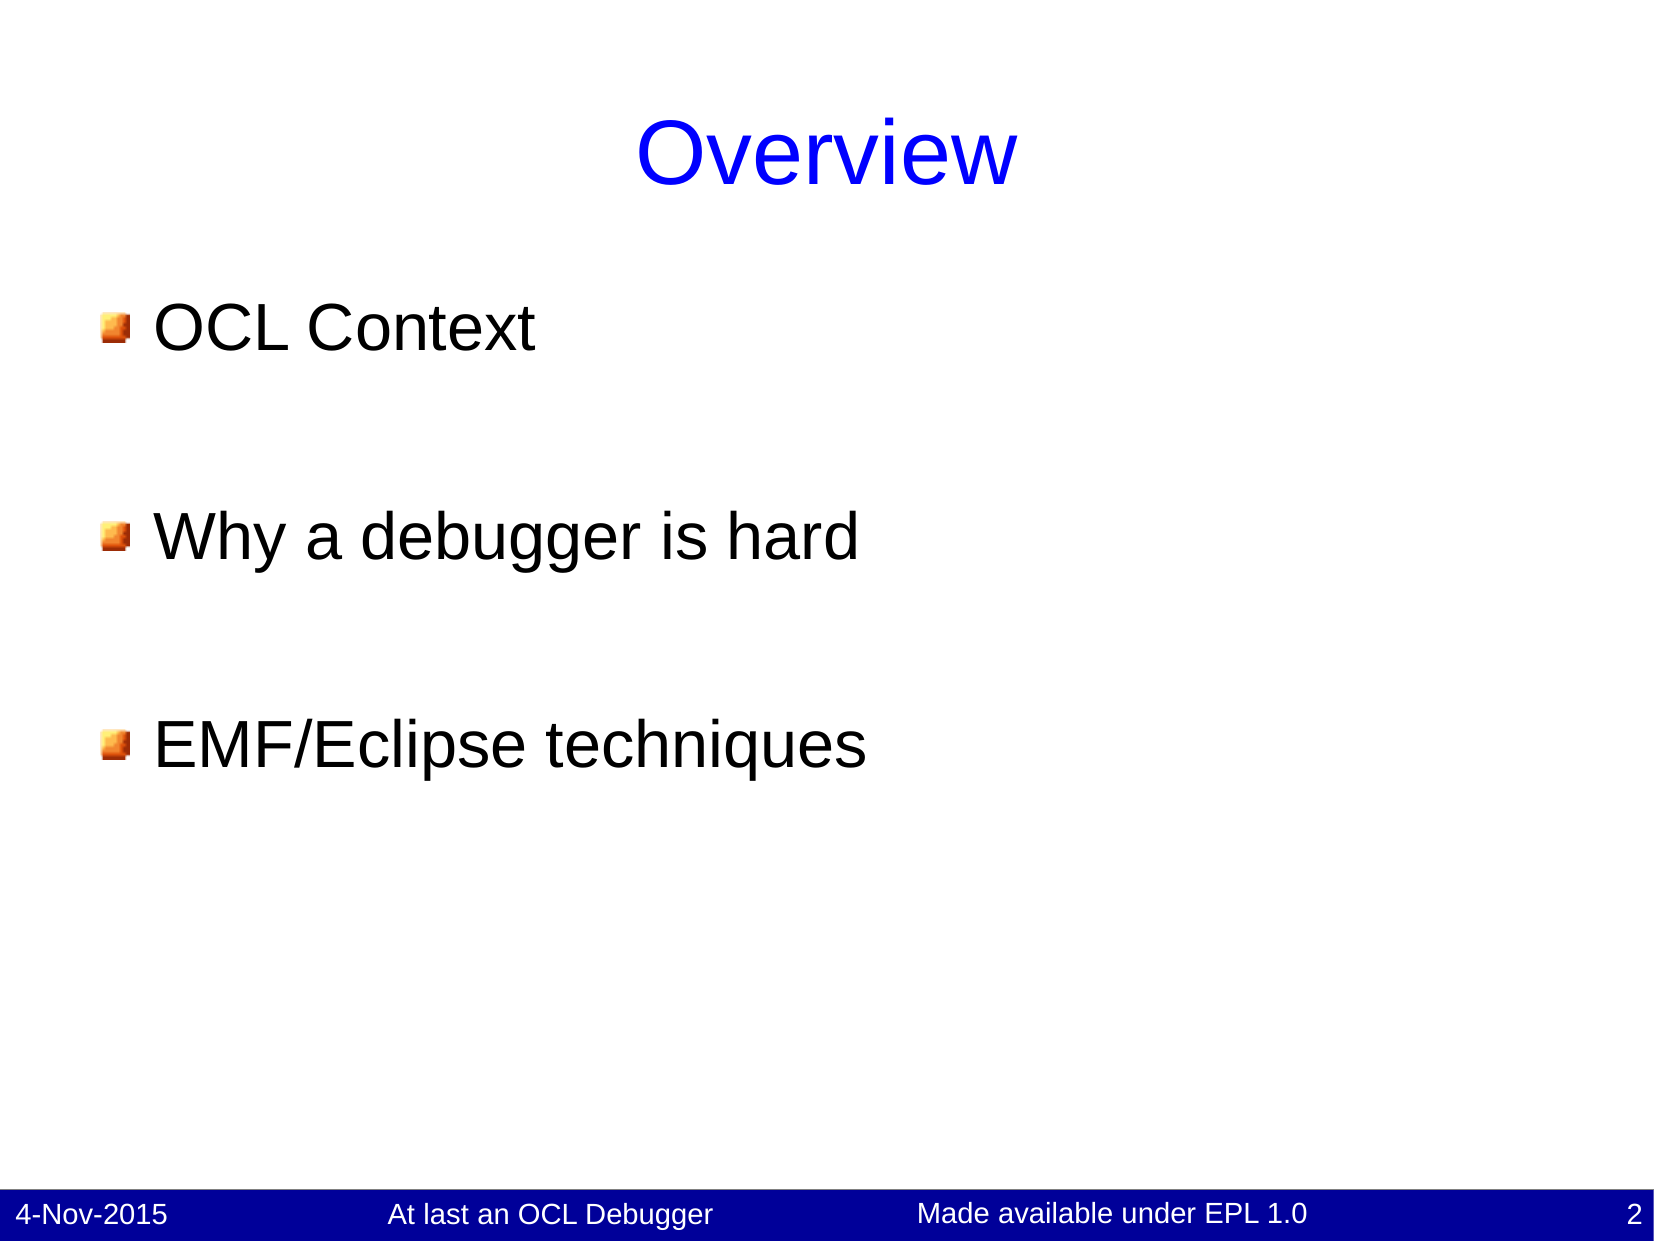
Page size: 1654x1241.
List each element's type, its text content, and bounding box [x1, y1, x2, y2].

title Overview [82, 49, 1571, 257]
list OCL Context Why a debugger is hard EMF/Eclipse techniques [82, 290, 1571, 1010]
